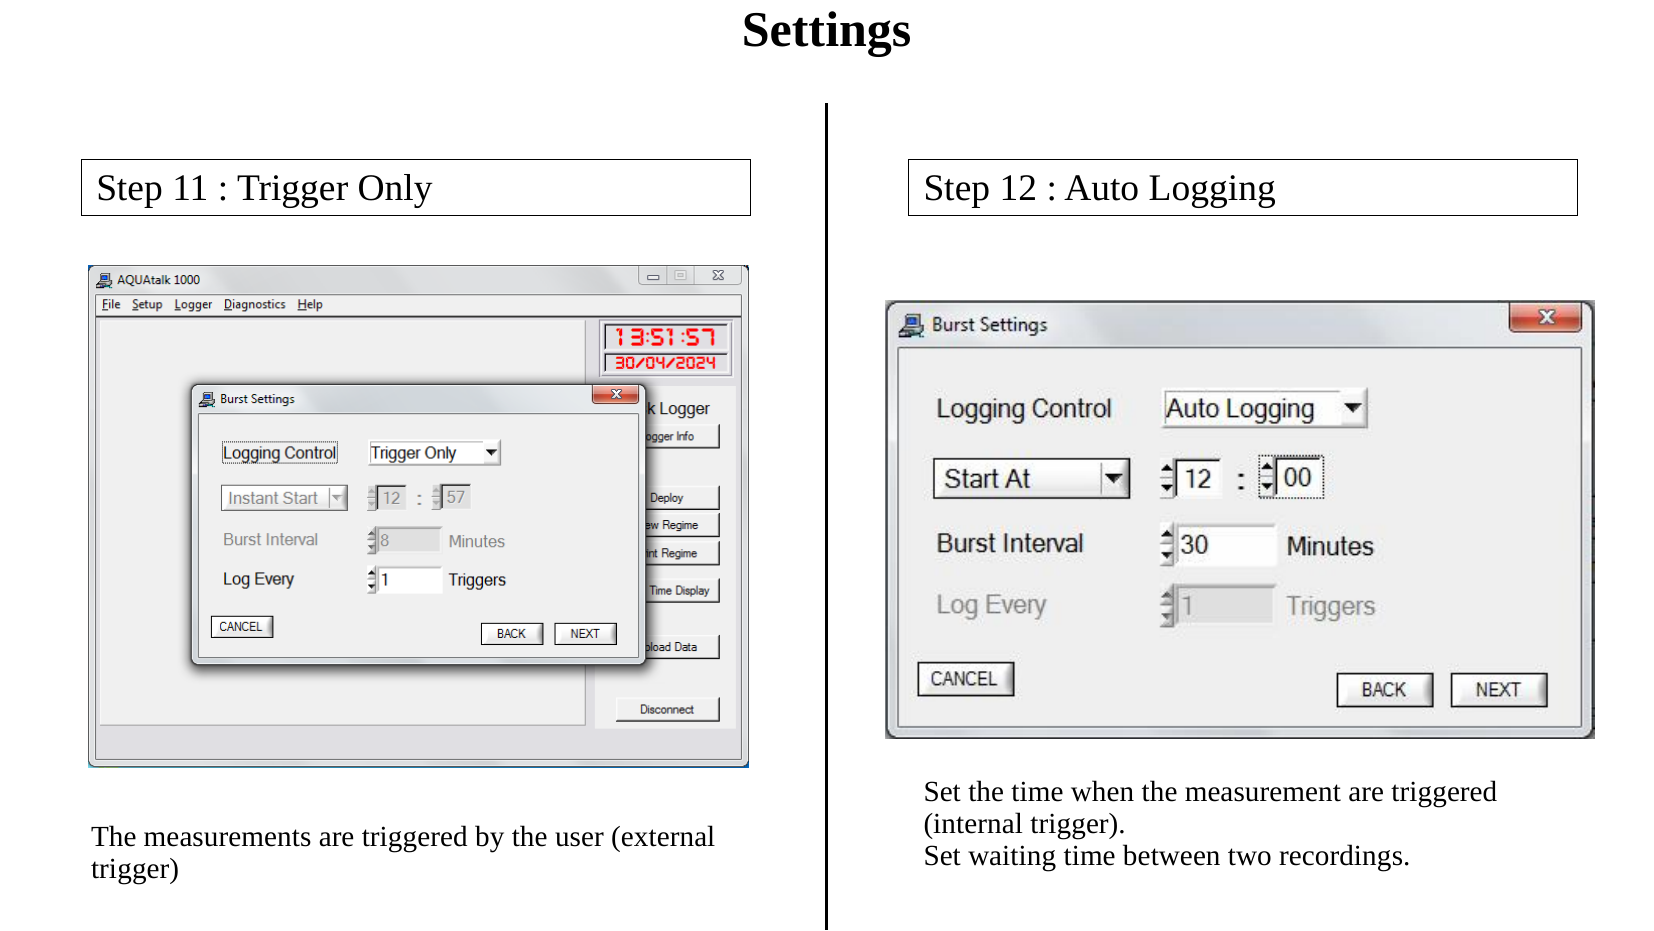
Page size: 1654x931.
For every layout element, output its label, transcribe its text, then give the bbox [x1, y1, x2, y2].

picture [885, 300, 1595, 739]
text_box Step 11 : Trigger Only [81, 159, 751, 216]
text_box Step 12 : Auto Logging [908, 159, 1578, 216]
text_box Settings [0, 0, 1654, 65]
picture [88, 265, 749, 768]
text_box The measurements are triggered by the user (external trigger) [76, 812, 762, 893]
text_box Set the time when the measurement are triggered (internal trigger). Set waiting time between two recordings. [908, 767, 1595, 880]
